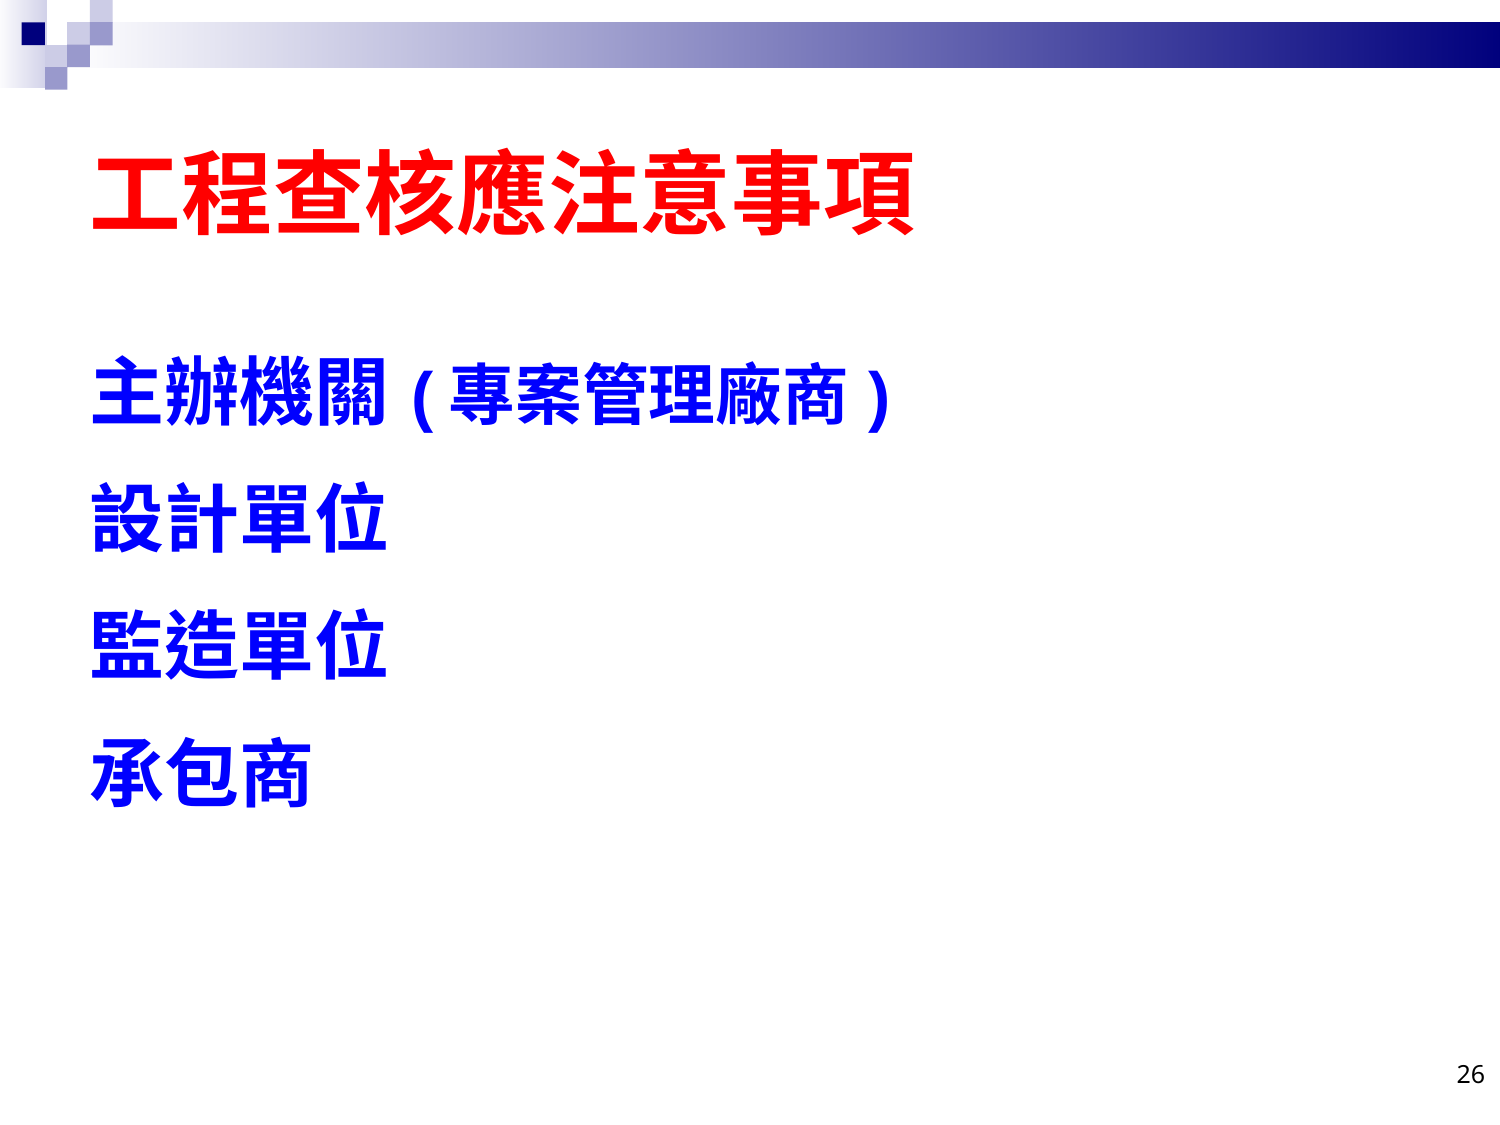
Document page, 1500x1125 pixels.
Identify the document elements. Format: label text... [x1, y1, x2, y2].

text_box <number> [1149, 1025, 1500, 1101]
list 主辦機關(專案管理廠商) 設計單位 監造單位 承包商 [74, 324, 1426, 964]
title 工程查核應注意事項 [74, 75, 1426, 300]
